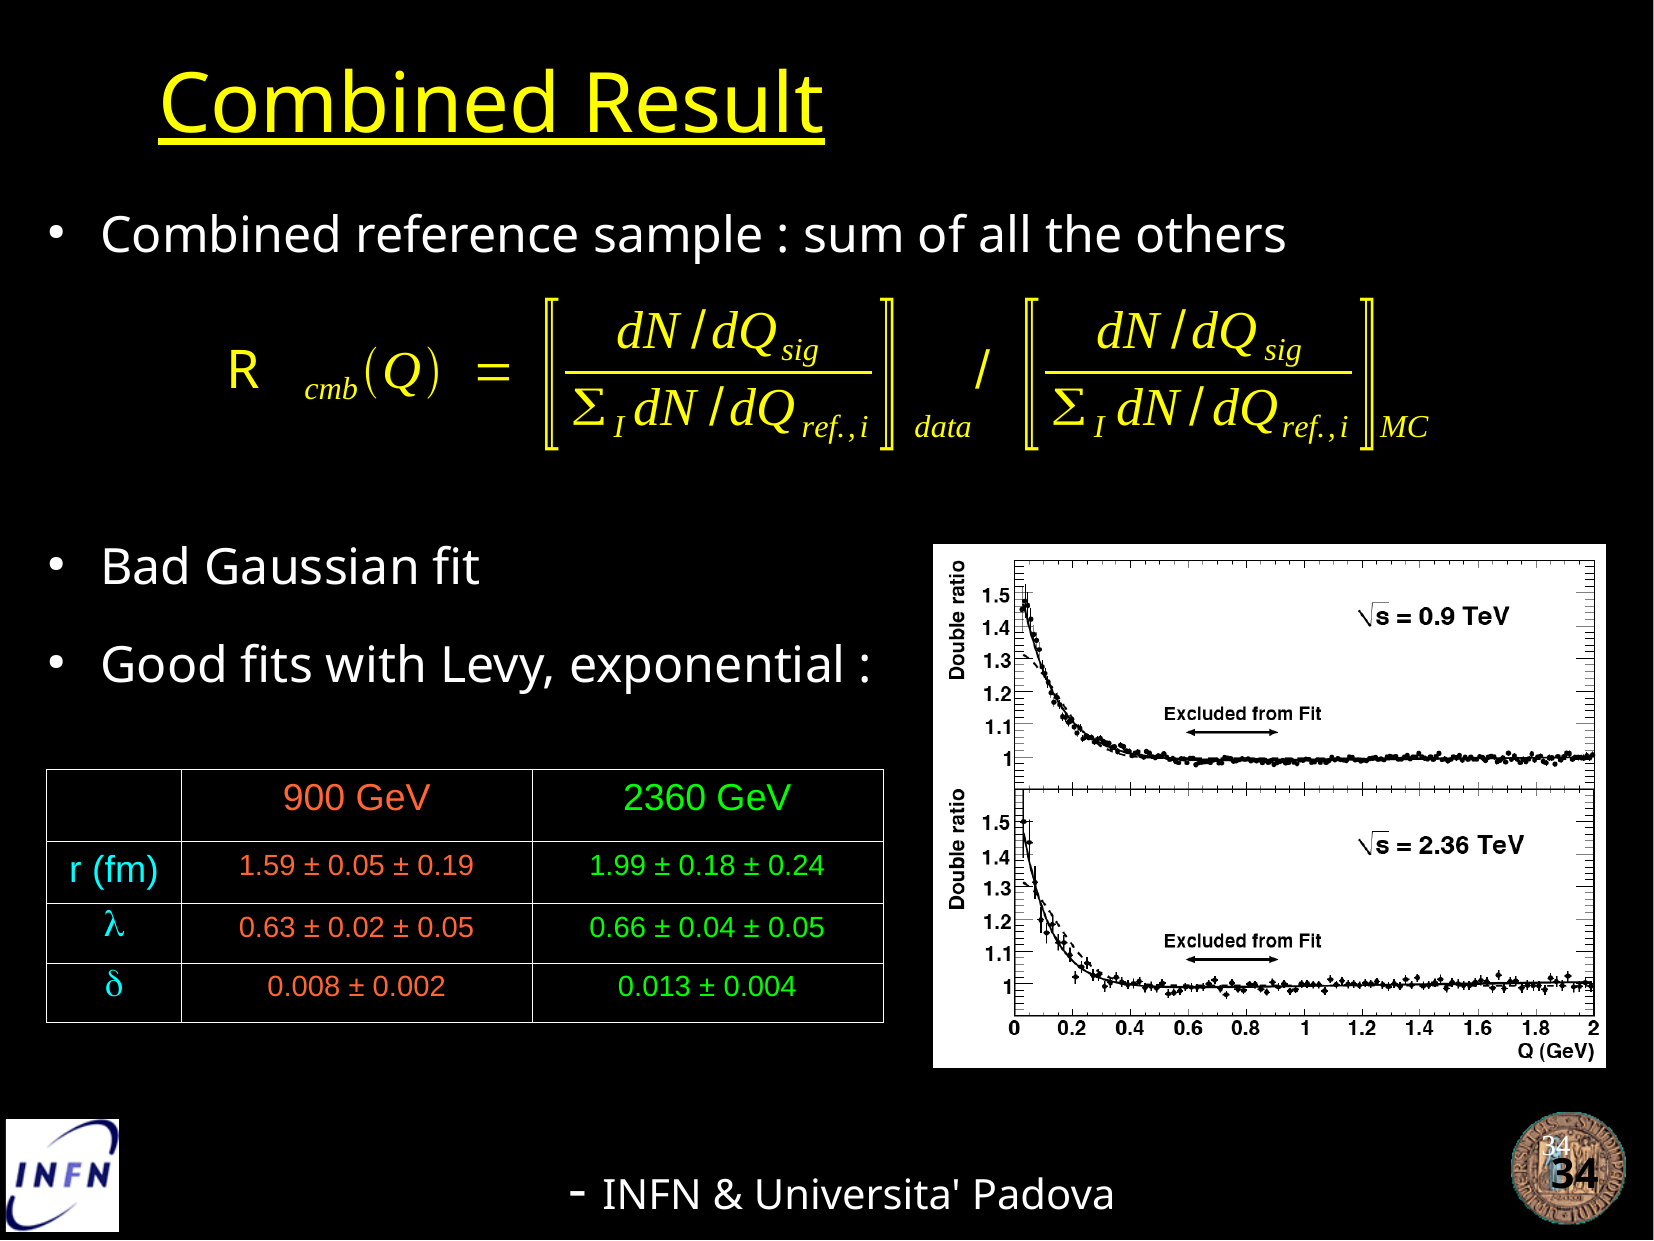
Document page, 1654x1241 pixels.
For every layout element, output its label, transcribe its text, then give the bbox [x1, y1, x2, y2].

picture [933, 544, 1606, 1068]
picture [1511, 1111, 1626, 1226]
title Combined Result [82, 43, 901, 157]
table_cell l [47, 904, 181, 963]
table_cell 0.008 ± 0.002 [182, 964, 532, 1022]
table_cell 1.99 ± 0.18 ± 0.24 [533, 842, 883, 903]
table_cell 0.63 ± 0.02 ± 0.05 [182, 904, 532, 963]
list Combined reference sample : sum of all the others [29, 199, 1522, 350]
table_header [47, 770, 181, 841]
table_cell 0.66 ± 0.04 ± 0.05 [533, 904, 883, 963]
picture [5, 1119, 119, 1232]
table_cell 0.013 ± 0.004 [533, 964, 883, 1022]
table_header 2360 GeV [533, 770, 883, 841]
table_header 900 GeV [182, 770, 532, 841]
table_cell d [47, 964, 181, 1022]
chart [211, 294, 1442, 452]
table_cell r (fm) [47, 842, 181, 903]
table_cell 1.59 ± 0.05 ± 0.19 [182, 842, 532, 903]
list Bad Gaussian fit Good fits with Levy, exponential : [29, 530, 922, 681]
